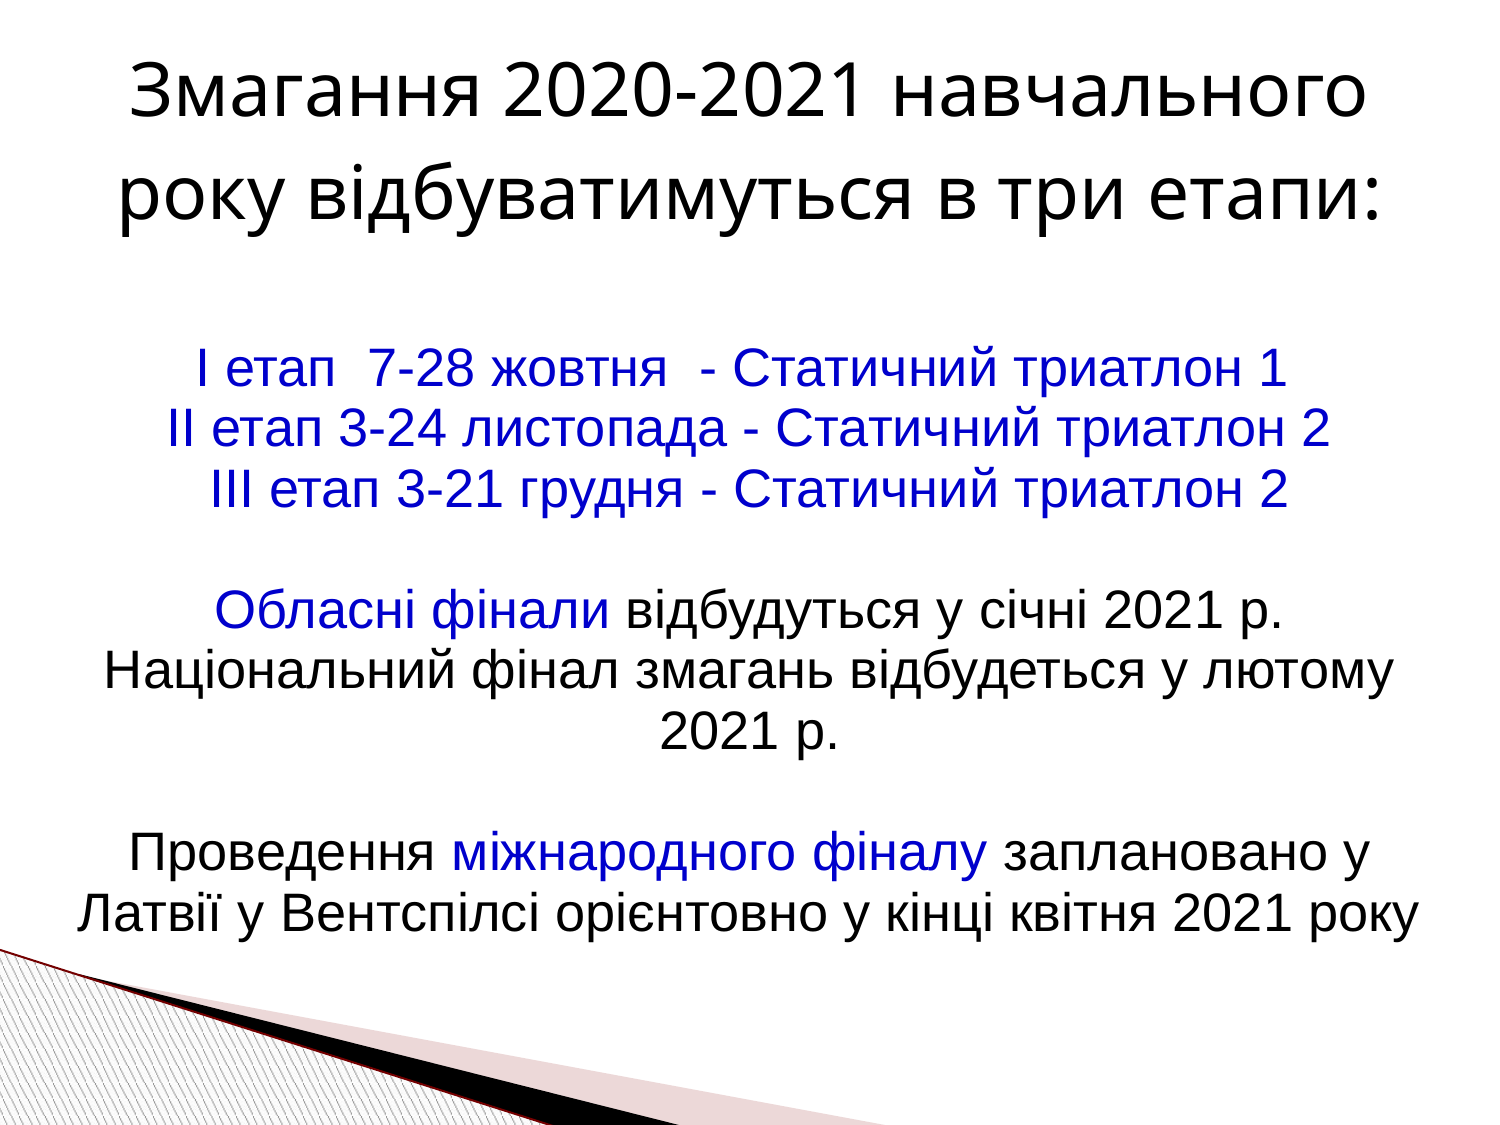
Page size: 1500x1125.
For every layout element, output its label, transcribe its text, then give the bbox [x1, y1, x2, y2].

subtitle І етап 7-28 жовтня - Статичний триатлон 1 ІІ етап 3-24 листопада - Статичний триатлон 2 ІІІ етап 3-21 грудня - Статичний триатлон 2 Обласні фінали відбудуться у січні 2021 р. Національний фінал змагань відбудеться у лютому 2021 р. Проведення міжнародного фіналу заплановано у Латвії у Вентспілсі орієнтовно у кінці квітня 2021 року [75, 243, 1425, 986]
title Змагання 2020-2021 навчального року відбуватимуться в три етапи: [75, 38, 1425, 240]
picture [0, 952, 543, 1125]
